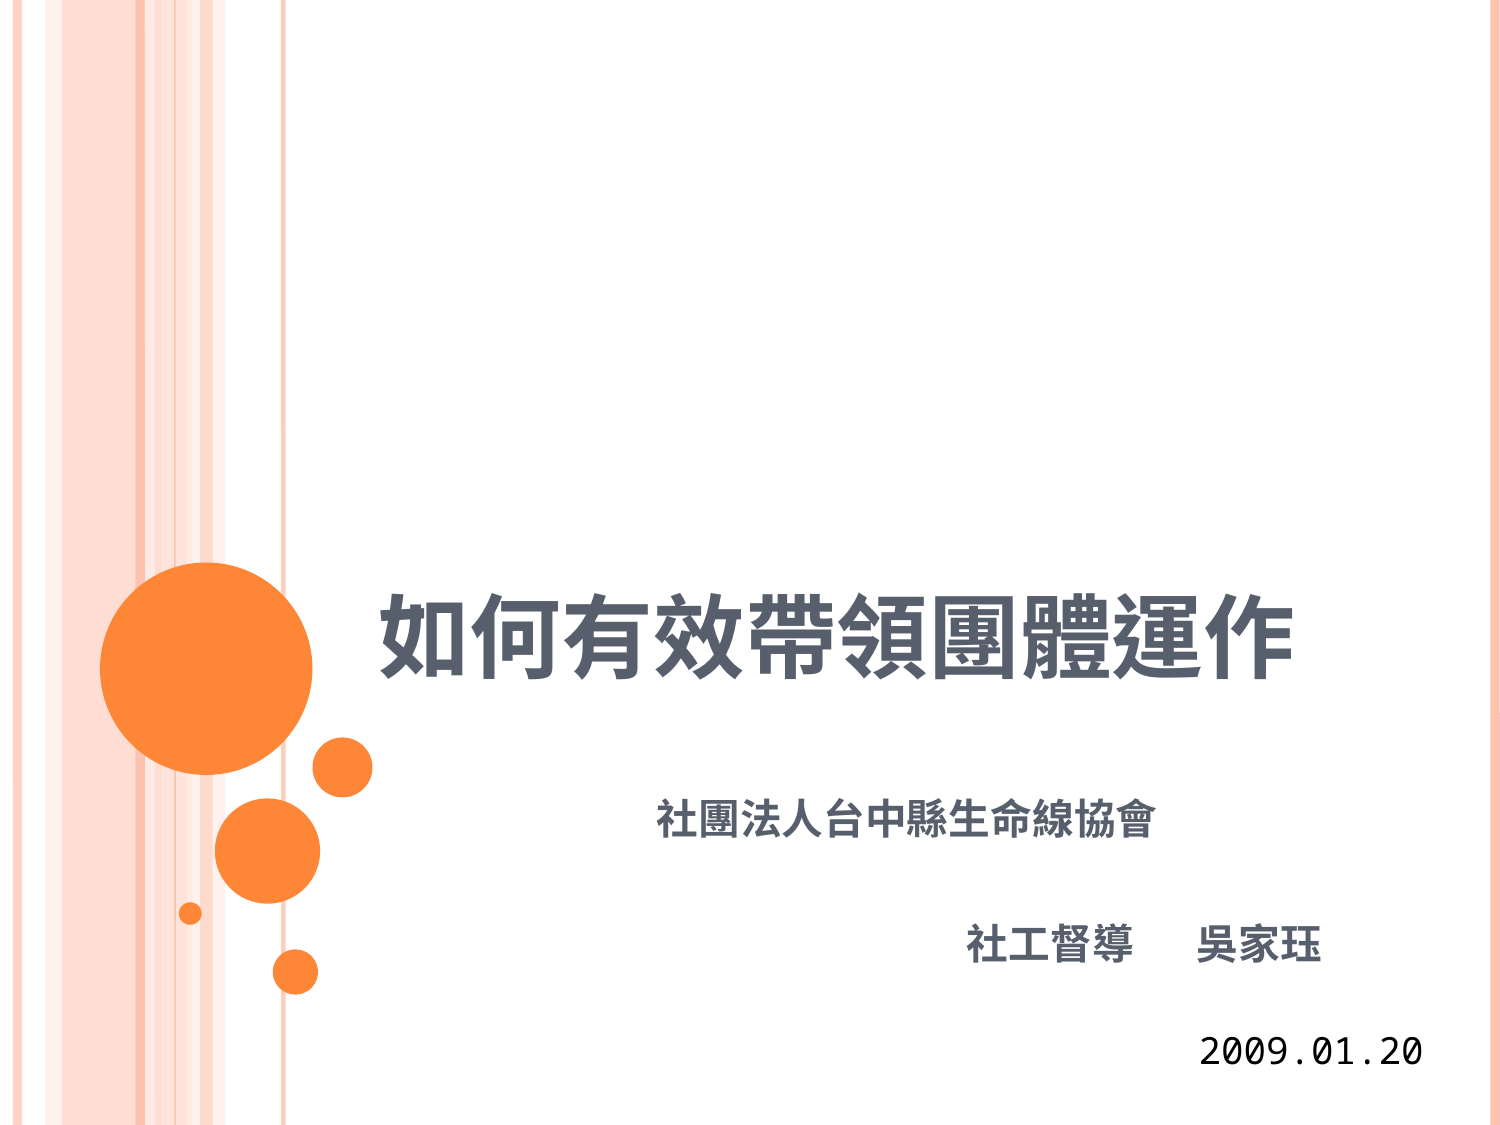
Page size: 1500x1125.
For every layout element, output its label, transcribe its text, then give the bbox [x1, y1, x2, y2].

title 如何有效帶領團體運作 [363, 386, 1376, 698]
subtitle 社團法人台中縣生命線協會 社工督導 吳家珏 [375, 785, 1388, 1011]
text_box 2009.01.20 [1184, 1019, 1439, 1080]
